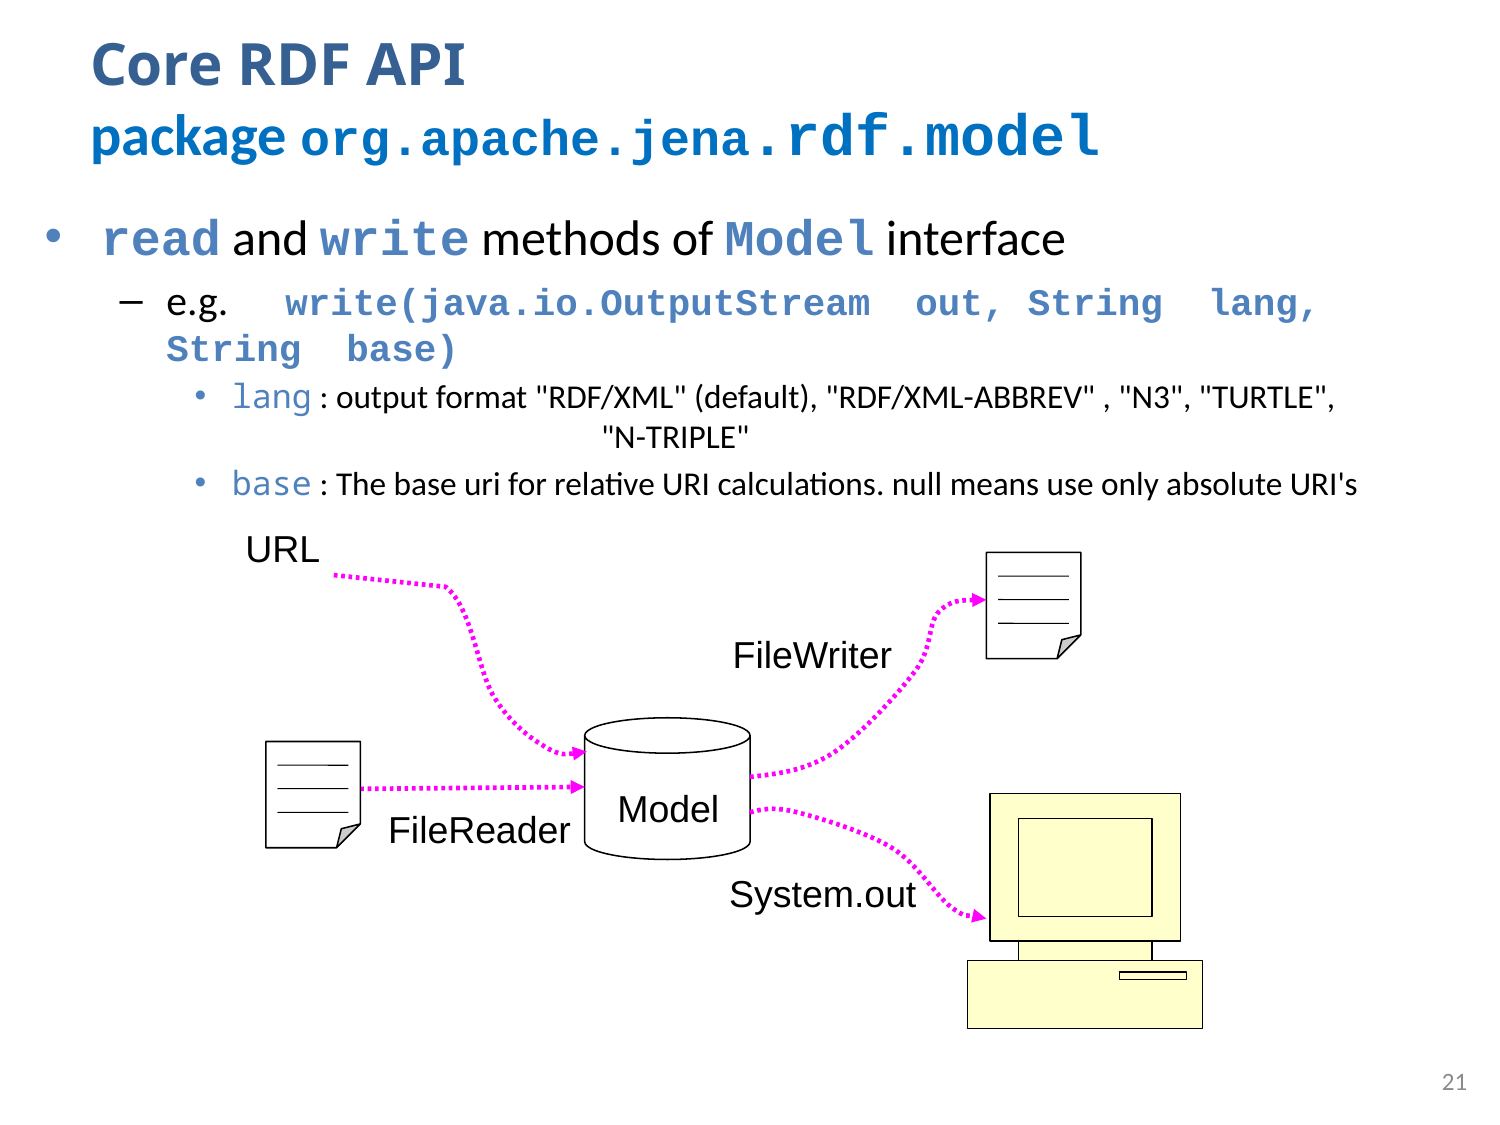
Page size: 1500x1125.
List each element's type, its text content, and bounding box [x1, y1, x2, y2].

slide_number <numéro> [1074, 1058, 1483, 1103]
list read and write methods of Model interface e.g. write(java.io.OutputStream out, String lang, String base) lang : output format "RDF/XML" (default), "RDF/XML-ABBREV" , "N3", "TURTLE", "N-TRIPLE" base : The base uri for relative URI calculations. null means use only absolute URI's [29, 198, 1459, 293]
picture [962, 788, 1209, 1035]
text_box [986, 552, 1081, 659]
text_box FileReader [373, 798, 586, 860]
text_box [265, 741, 361, 848]
text_box Model [602, 776, 735, 838]
text_box System.out [714, 862, 932, 923]
text_box FileWriter [717, 623, 907, 684]
text_box URL [230, 516, 336, 578]
title Core RDF API package org.apache.jena.rdf.model [75, 45, 1425, 149]
